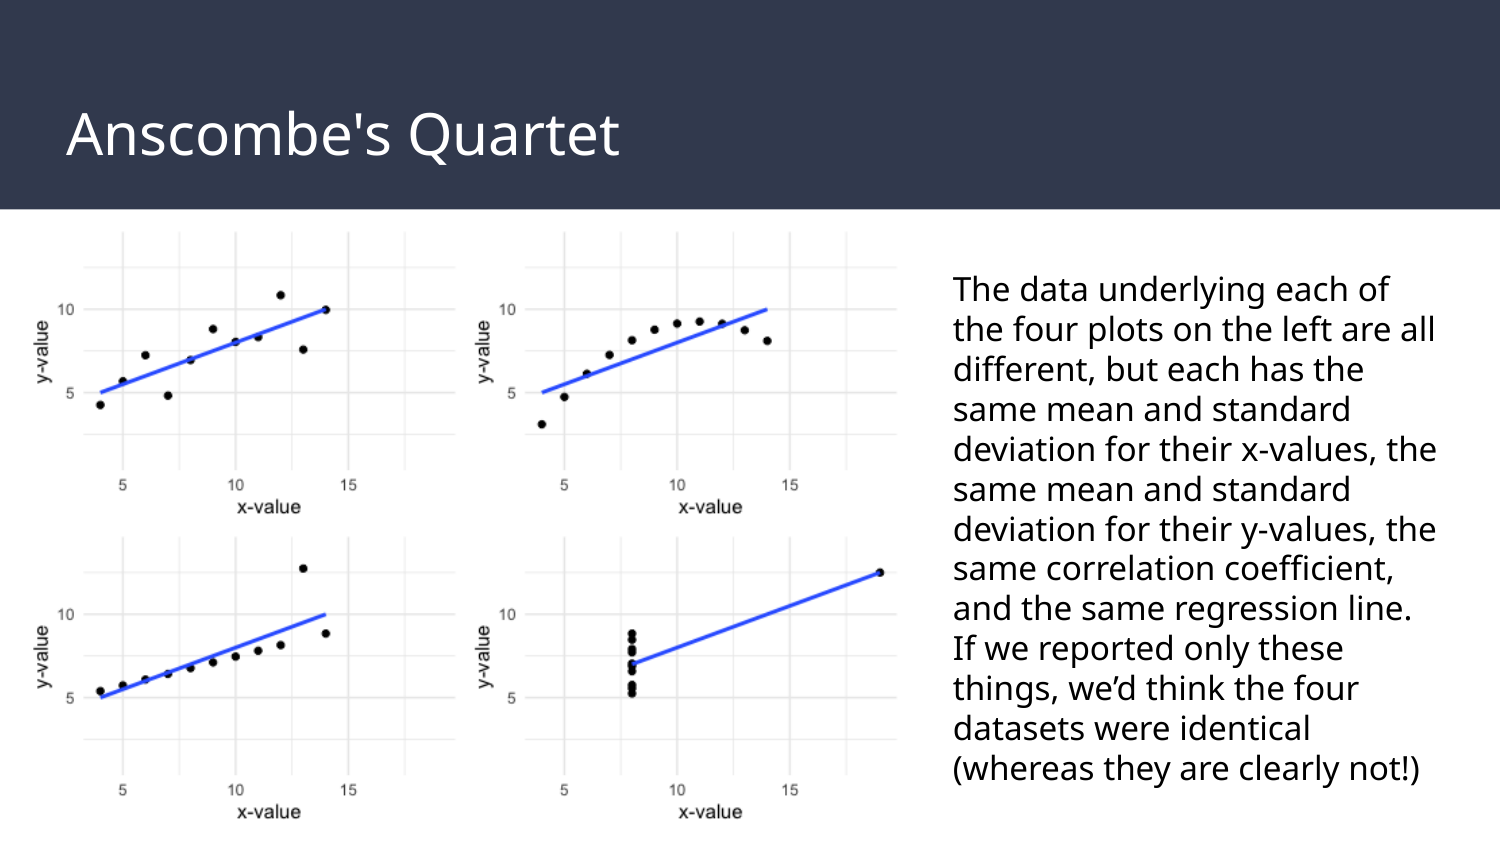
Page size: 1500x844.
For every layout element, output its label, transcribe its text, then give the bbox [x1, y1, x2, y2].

picture [24, 222, 907, 832]
title Anscombe's Quartet [51, 82, 1449, 185]
text_box The data underlying each of the four plots on the left are all different, but each has the same mean and standard deviation for their x-values, the same mean and standard deviation for their y-values, the same correlation coefficient, and the same regression line. If we reported only these things, we’d think the four datasets were identical (whereas they are clearly not!) [937, 253, 1456, 800]
